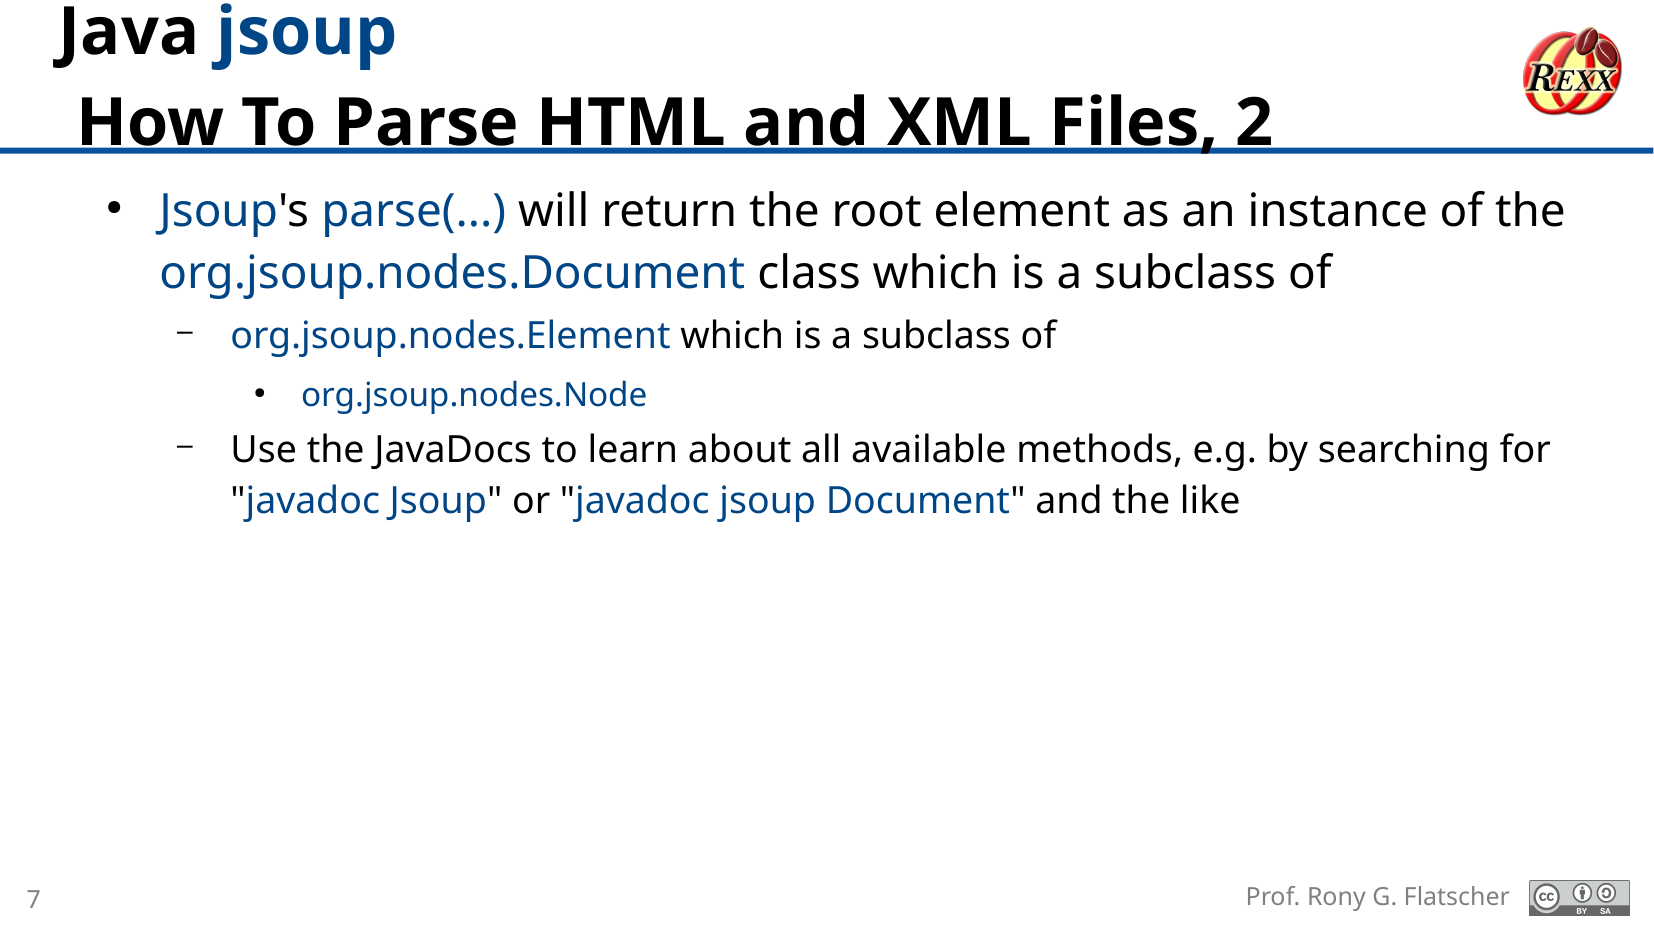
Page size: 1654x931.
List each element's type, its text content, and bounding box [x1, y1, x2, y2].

list Jsoup's parse(...) will return the root element as an instance of the org.jsoup.nodes.Document class which is a subclass of org.jsoup.nodes.Element which is a subclass of org.jsoup.nodes.Node Use the JavaDocs to learn about all available methods, e.g. by searching for "javadoc Jsoup" or "javadoc jsoup Document" and the like [88, 177, 1623, 857]
title Java jsoup How To Parse HTML and XML Files, 2 [0, 0, 1625, 161]
